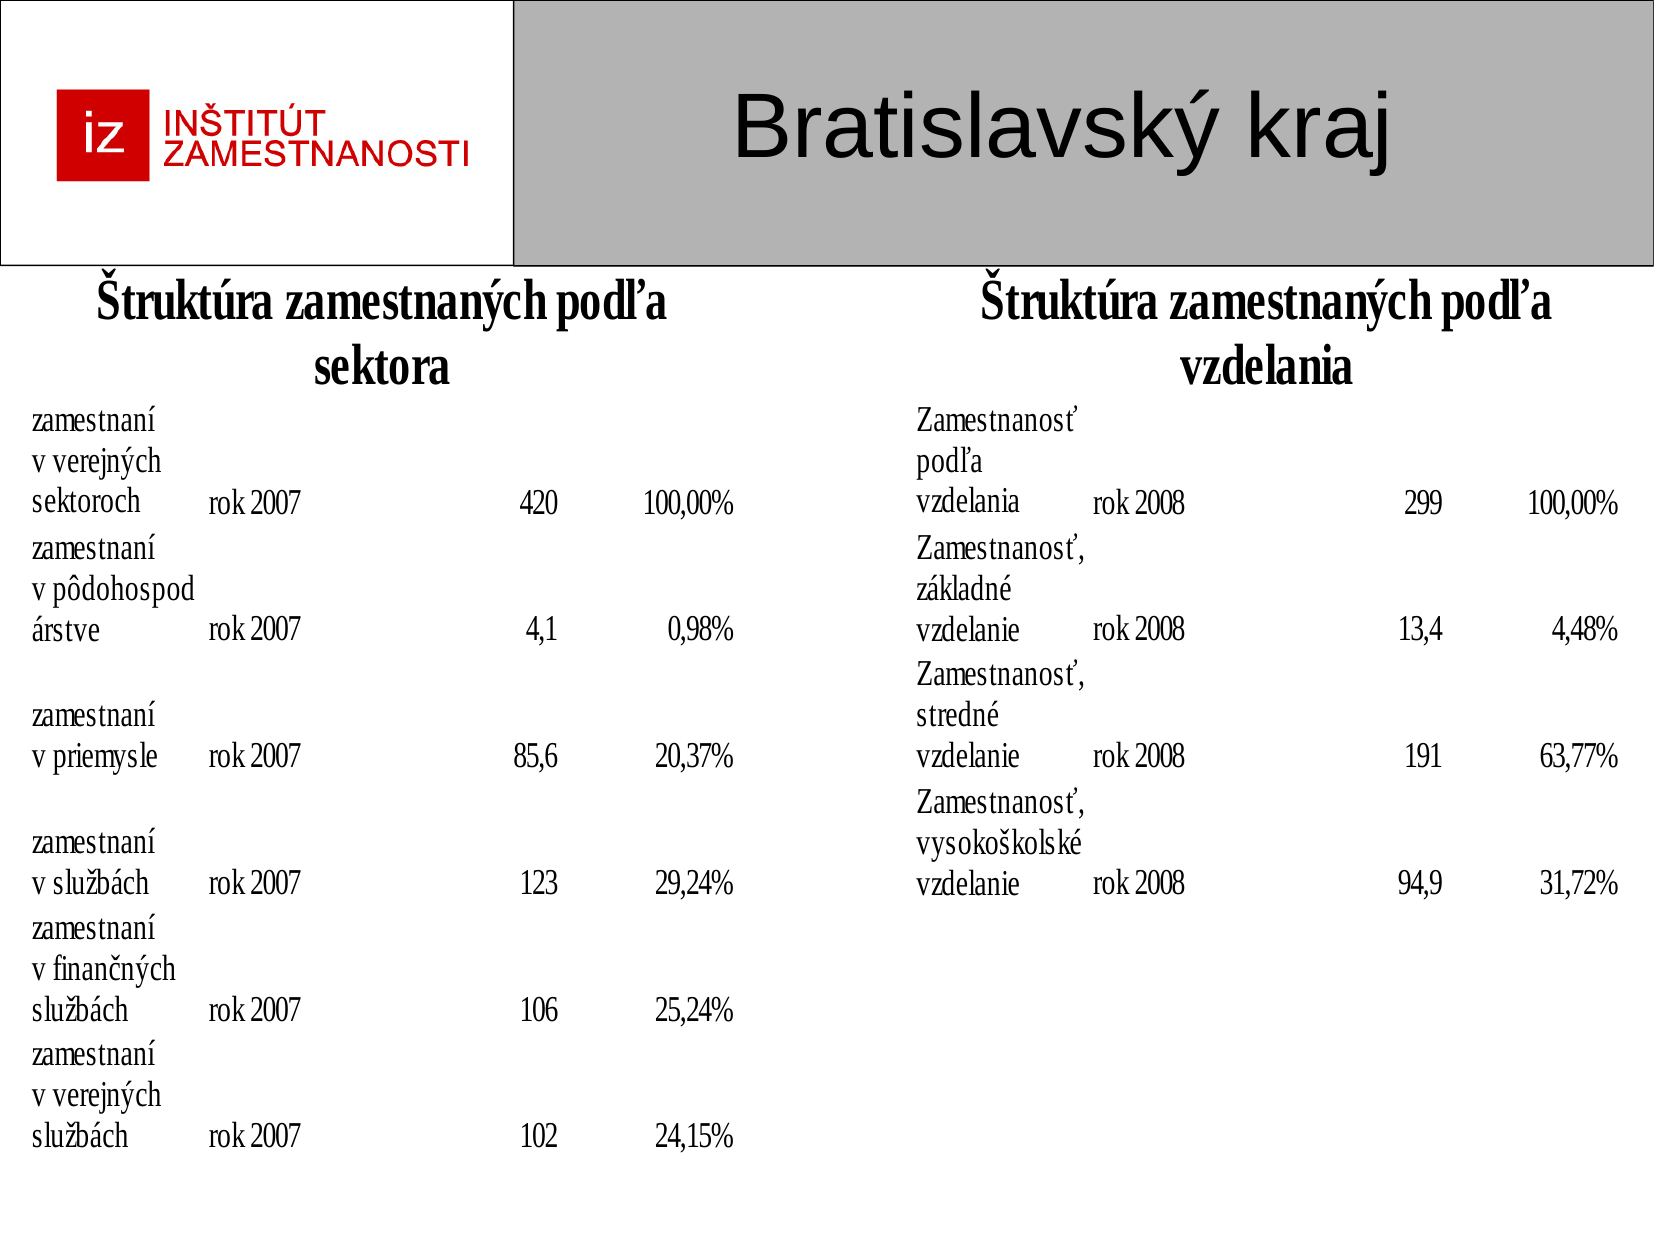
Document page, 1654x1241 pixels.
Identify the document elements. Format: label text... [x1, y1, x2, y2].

picture [5, 8, 512, 257]
title Bratislavský kraj [561, 29, 1565, 237]
chart [29, 265, 1625, 1211]
